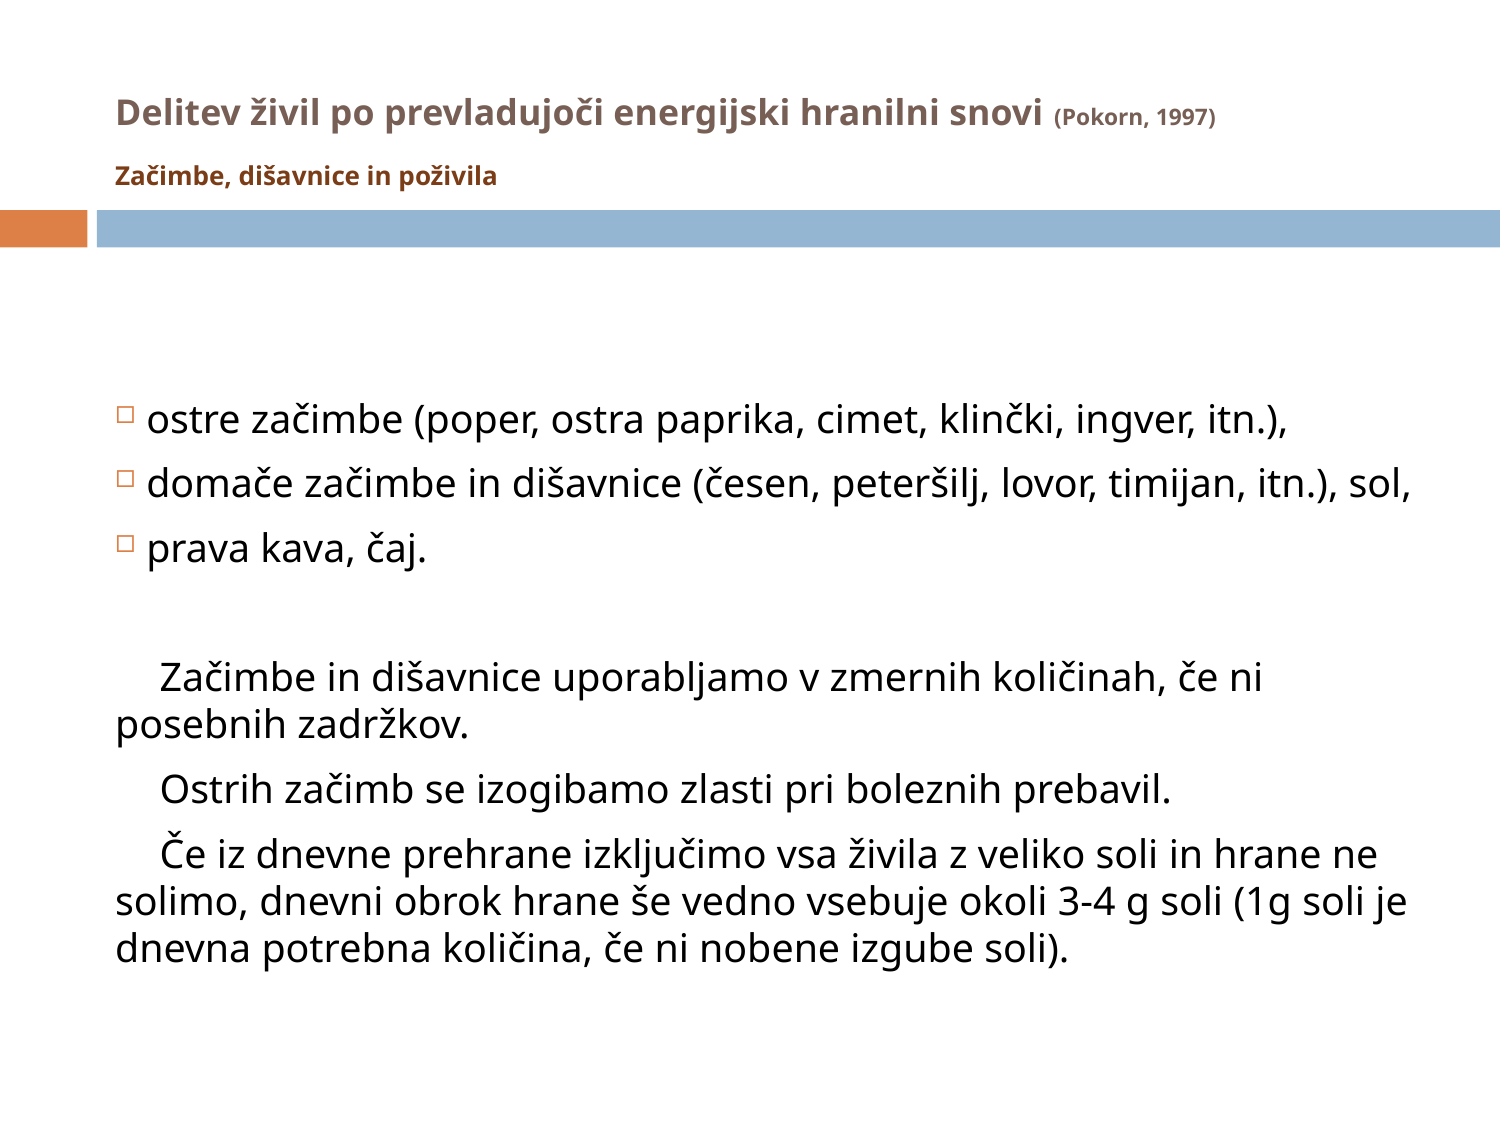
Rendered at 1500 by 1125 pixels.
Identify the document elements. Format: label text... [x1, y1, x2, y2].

list ostre začimbe (poper, ostra paprika, cimet, klinčki, ingver, itn.), domače začimbe in dišavnice (česen, peteršilj, lovor, timijan, itn.), sol, prava kava, čaj. Začimbe in dišavnice uporabljamo v zmernih količinah, če ni posebnih zadržkov. Ostrih začimb se izogibamo zlasti pri boleznih prebavil. Če iz dnevne prehrane izključimo vsa živila z veliko soli in hrane ne solimo, dnevni obrok hrane še vedno vsebuje okoli 3-4 g soli (1g soli je dnevna potrebna količina, če ni nobene izgube soli). [100, 386, 1438, 1000]
title Delitev živil po prevladujoči energijski hranilni snovi (Pokorn, 1997) Začimbe, dišavnice in poživila [100, 37, 1438, 200]
